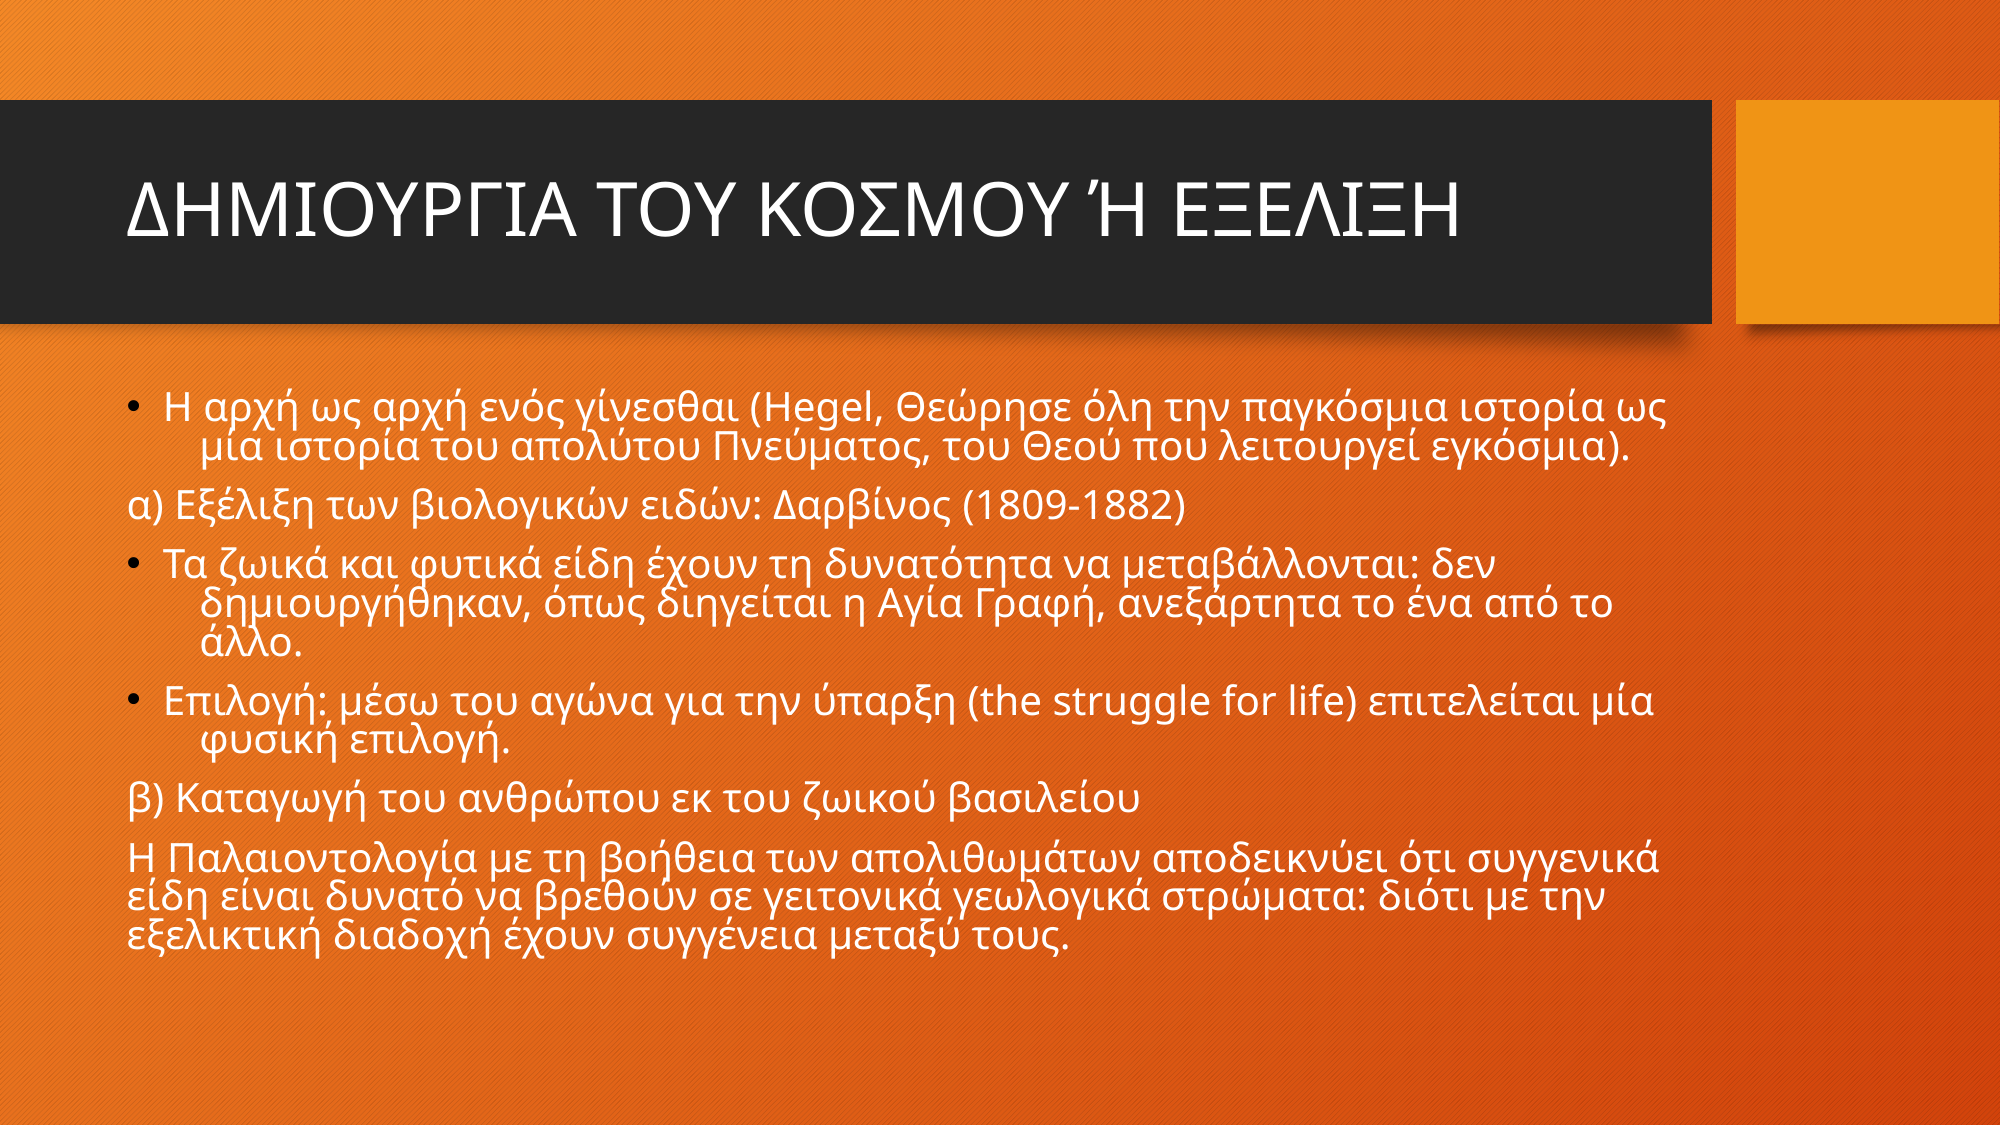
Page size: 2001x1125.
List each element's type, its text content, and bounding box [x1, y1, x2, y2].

list Η αρχή ως αρχή ενός γίνεσθαι (Hegel, Θεώρησε όλη την παγκόσμια ιστορία ως μία ιστορία του απολύτου Πνεύματος, του Θεού που λειτουργεί εγκόσμια). α) Εξέλιξη των βιολογικών ειδών: Δαρβίνος (1809-1882) Τα ζωικά και φυτικά είδη έχουν τη δυνατότητα να μεταβάλλονται: δεν δημιουργήθηκαν, όπως διηγείται η Αγία Γραφή, ανεξάρτητα το ένα από το άλλο. Επιλογή: μέσω του αγώνα για την ύπαρξη (the struggle for life) επιτελείται μία φυσική επιλογή. β) Καταγωγή του ανθρώπου εκ του ζωικού βασιλείου Η Παλαιοντολογία με τη βοήθεια των απολιθωμάτων αποδεικνύει ότι συγγενικά είδη είναι δυνατό να βρεθούν σε γειτονικά γεωλογικά στρώματα: διότι με την εξελικτική διαδοχή έχουν συγγένεια μεταξύ τους. [111, 383, 1689, 974]
title ΔΗΜΙΟΥΡΓΙΑ ΤΟΥ ΚΟΣΜΟΥ Ή ΕΞΕΛΙΞΗ [111, 123, 1689, 301]
